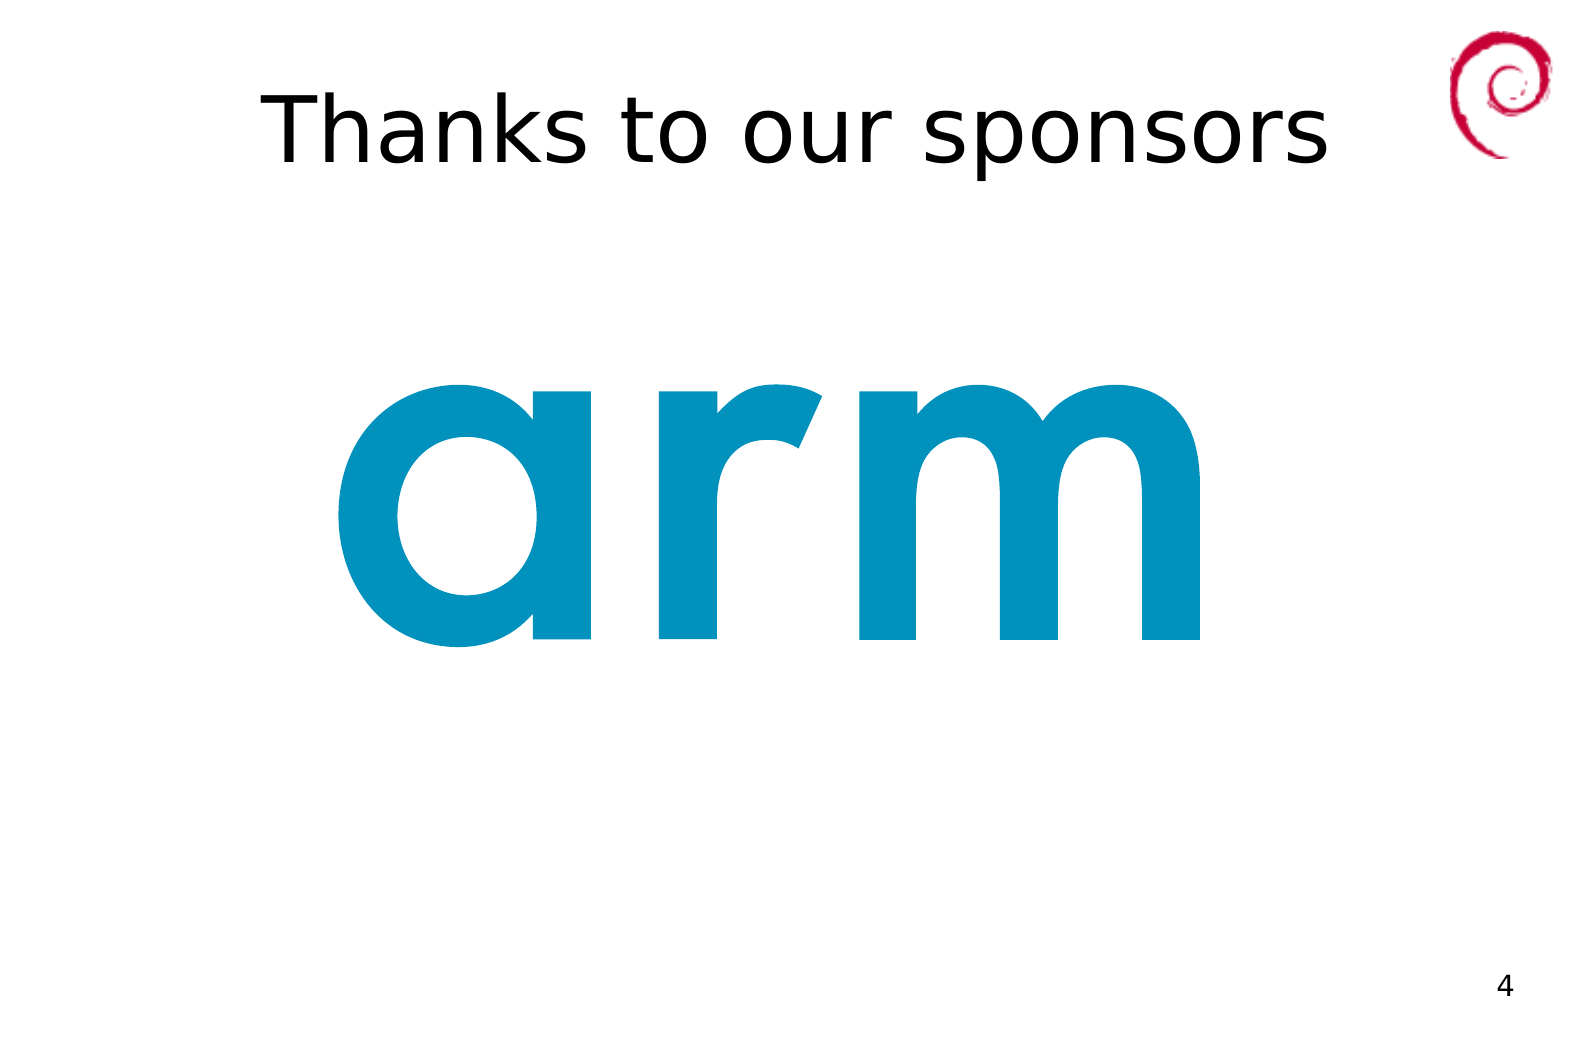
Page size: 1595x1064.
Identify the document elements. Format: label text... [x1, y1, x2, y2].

picture [987, 384, 1106, 419]
picture [338, 384, 448, 498]
picture [338, 532, 449, 648]
picture [1126, 384, 1201, 475]
picture [468, 384, 1201, 648]
picture [398, 438, 536, 595]
picture [1450, 31, 1555, 159]
subtitle [79, 256, 1515, 944]
title Thanks to our sponsors [79, 42, 1515, 220]
